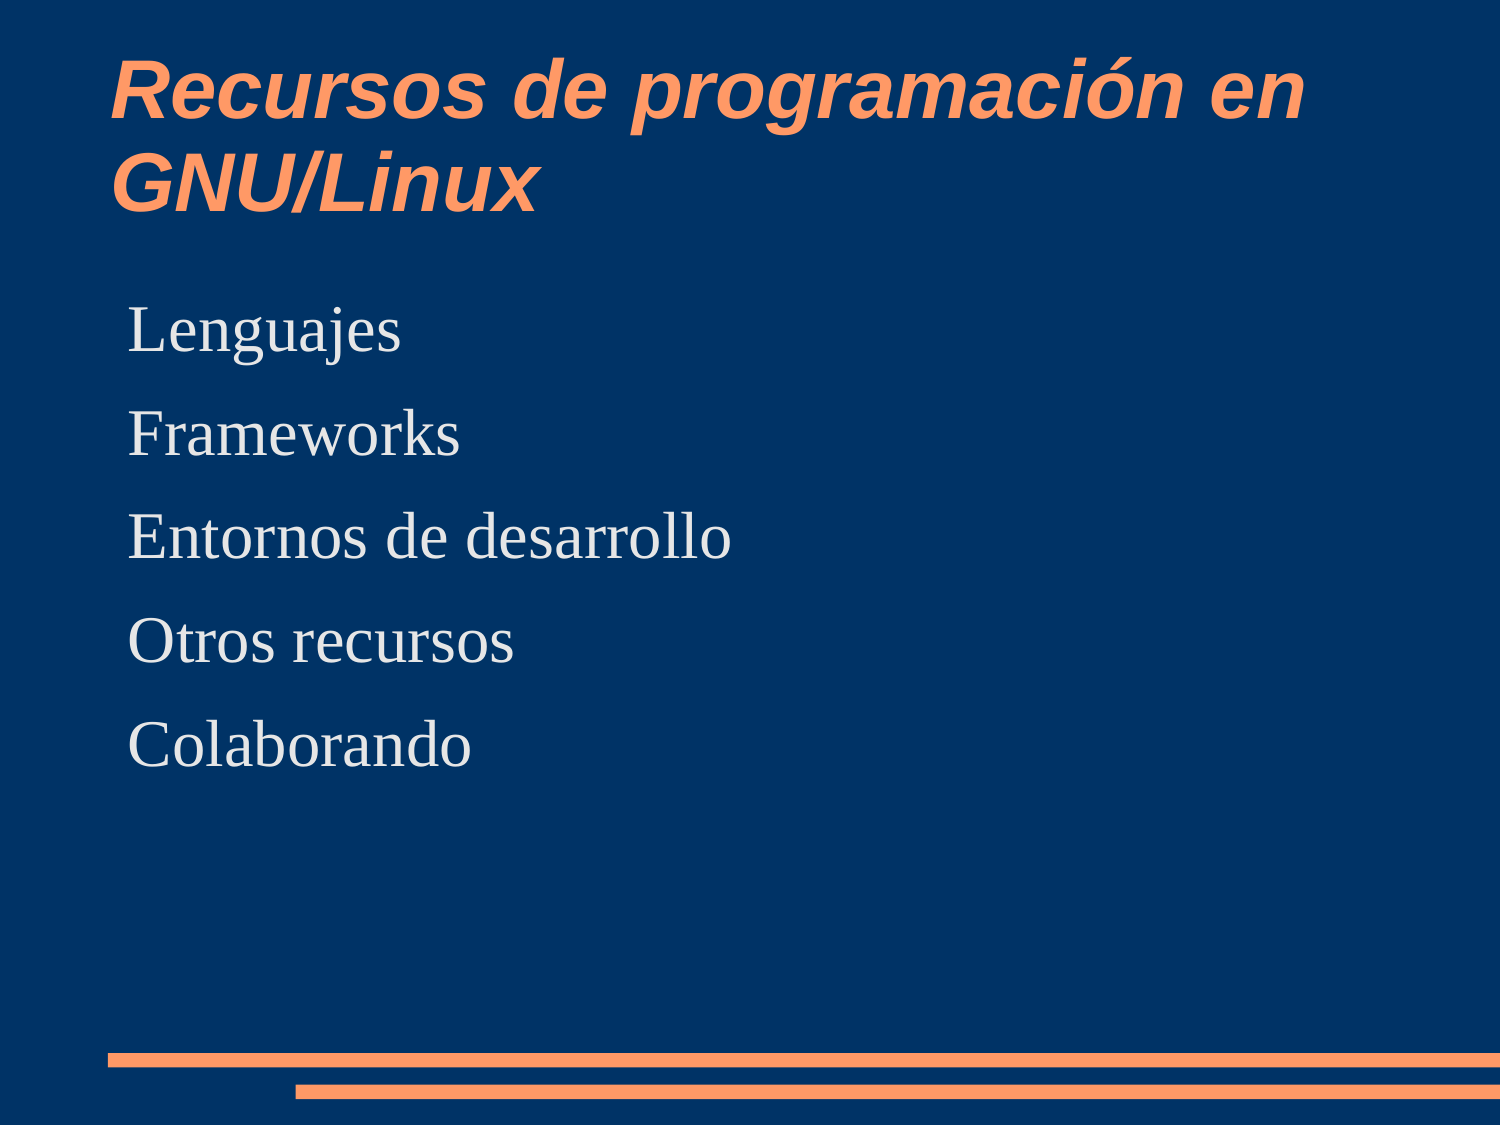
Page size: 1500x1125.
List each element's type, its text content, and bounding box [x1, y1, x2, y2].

list Lenguajes Frameworks Entornos de desarrollo Otros recursos Colaborando [110, 292, 1416, 1027]
title Recursos de programación en GNU/Linux [110, 41, 1392, 230]
